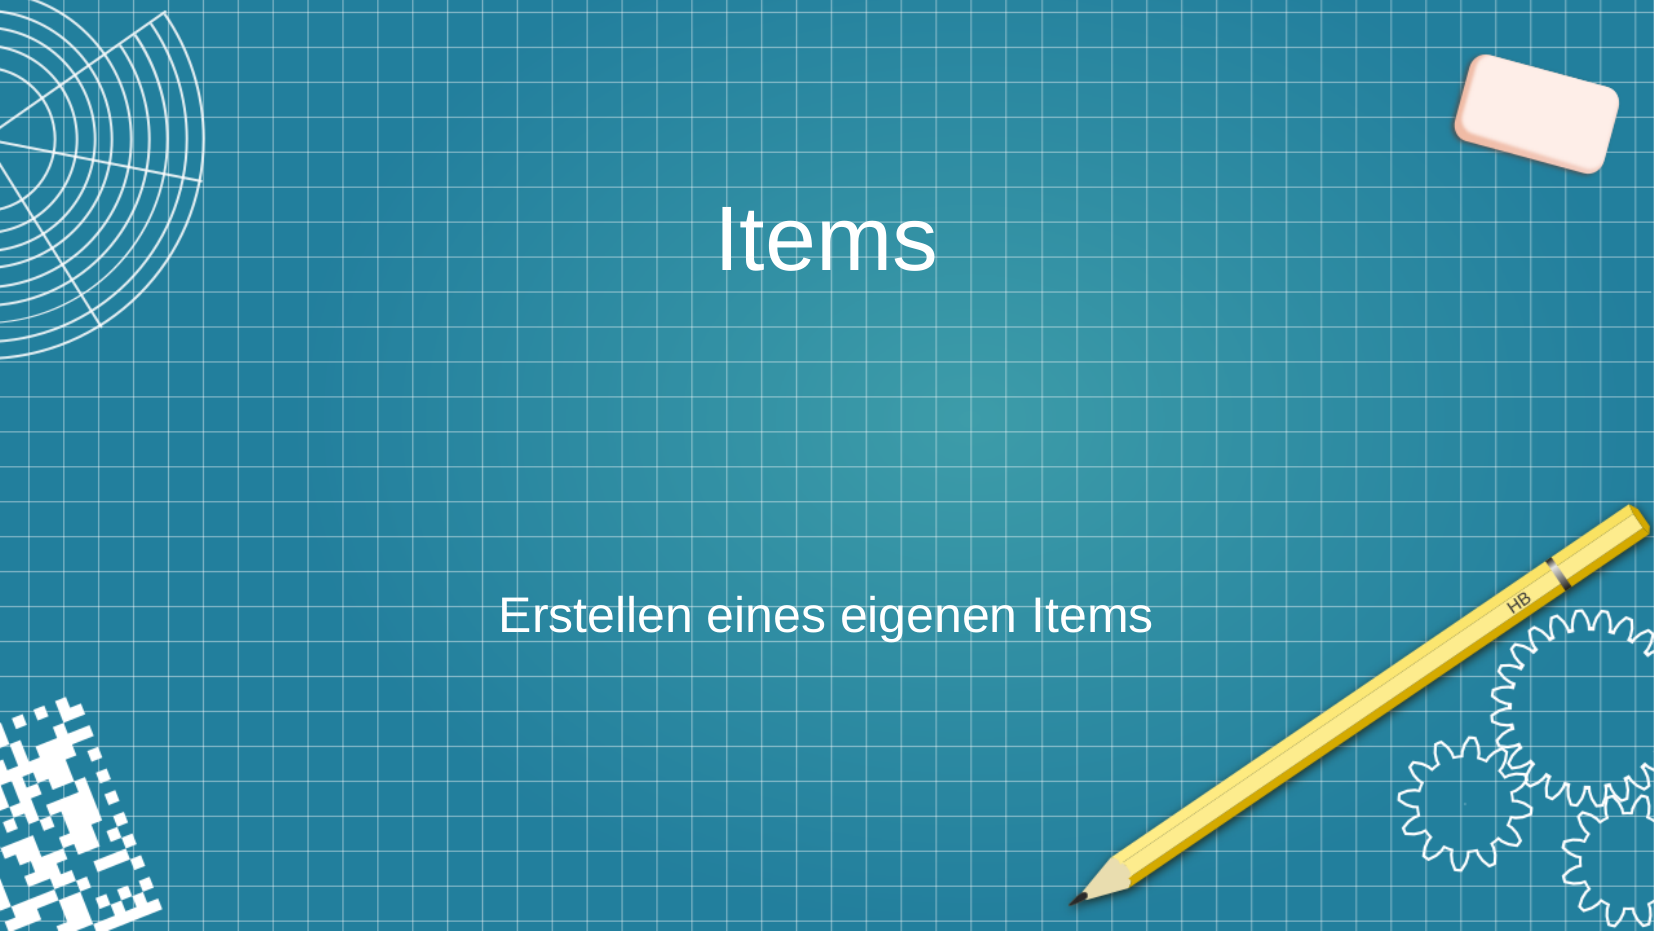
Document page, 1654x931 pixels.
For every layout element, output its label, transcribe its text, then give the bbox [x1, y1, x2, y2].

picture [0, 0, 1654, 931]
subtitle Erstellen eines eigenen Items [82, 389, 1571, 842]
title Items [82, 132, 1571, 346]
